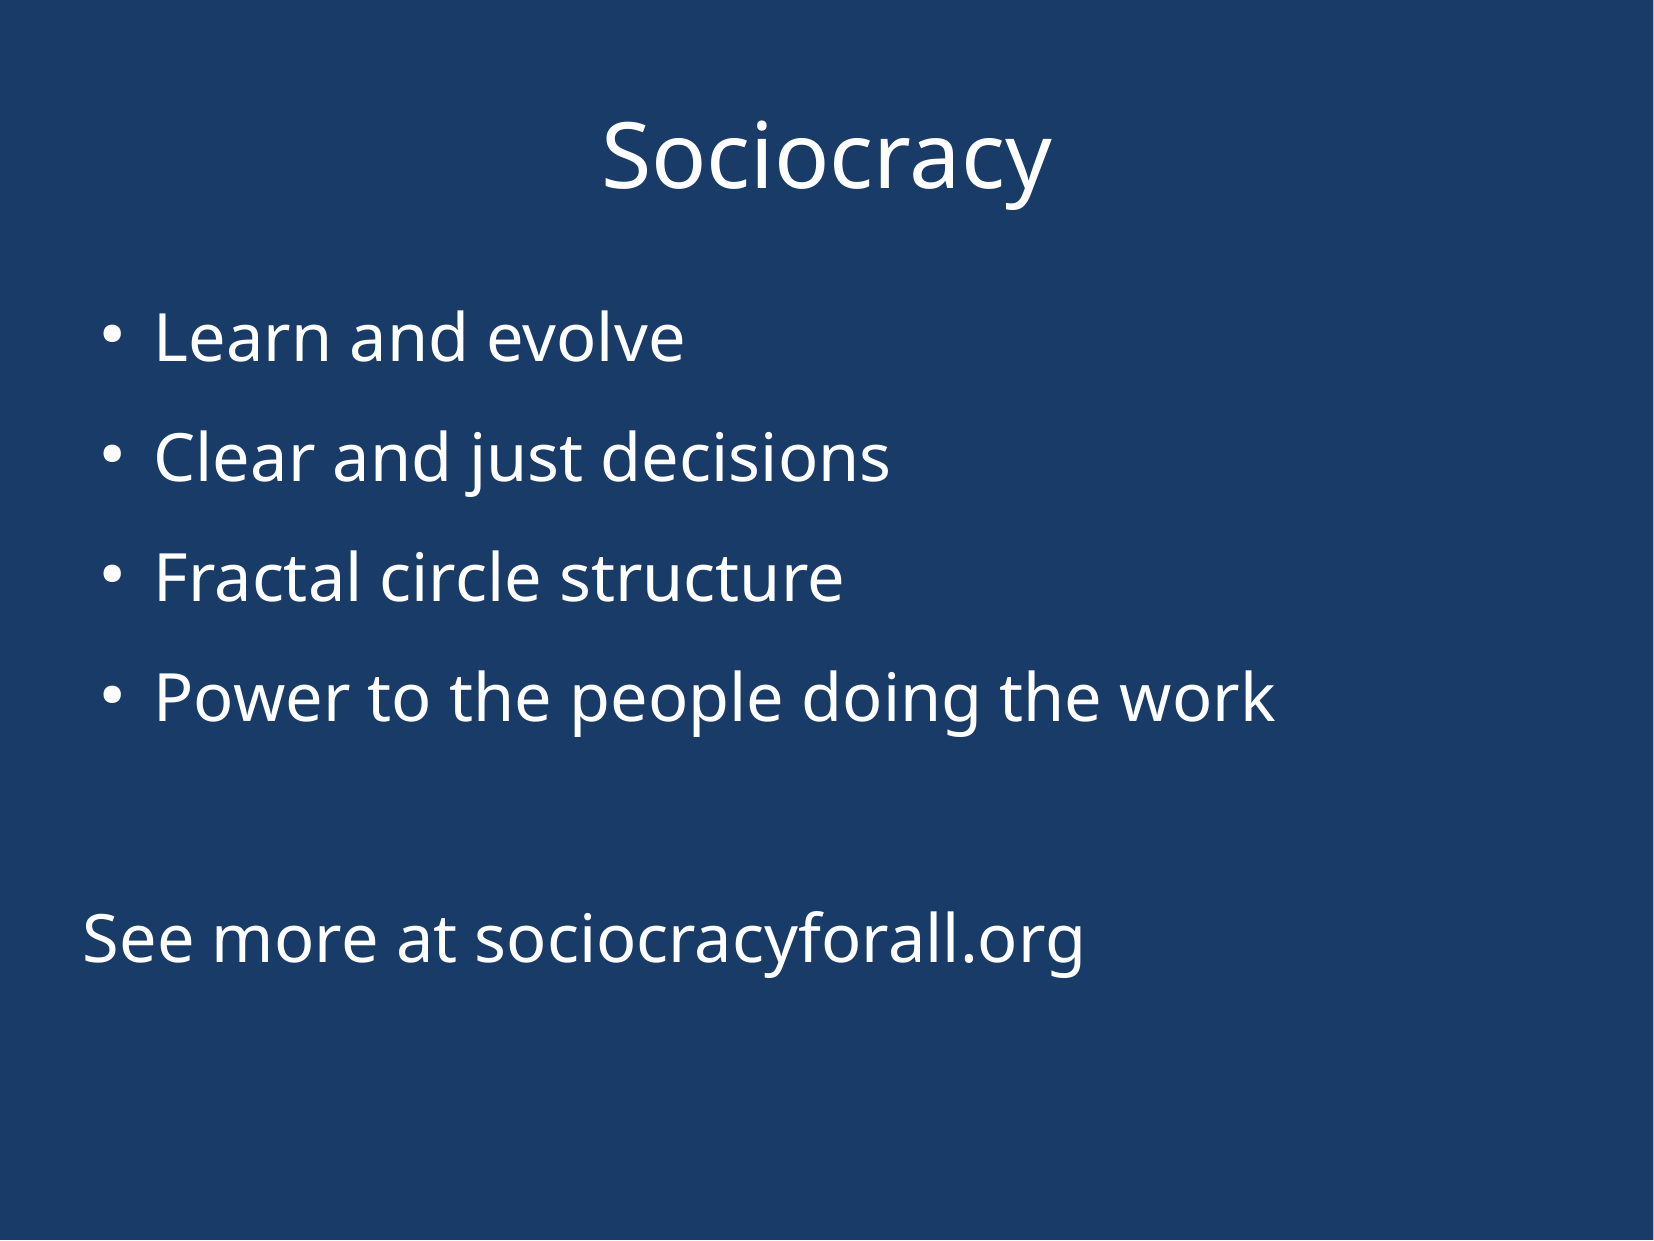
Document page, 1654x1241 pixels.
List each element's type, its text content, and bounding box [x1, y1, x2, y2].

title Sociocracy [82, 49, 1571, 257]
list Learn and evolve Clear and just decisions Fractal circle structure Power to the people doing the work See more at sociocracyforall.org [82, 290, 1571, 1010]
